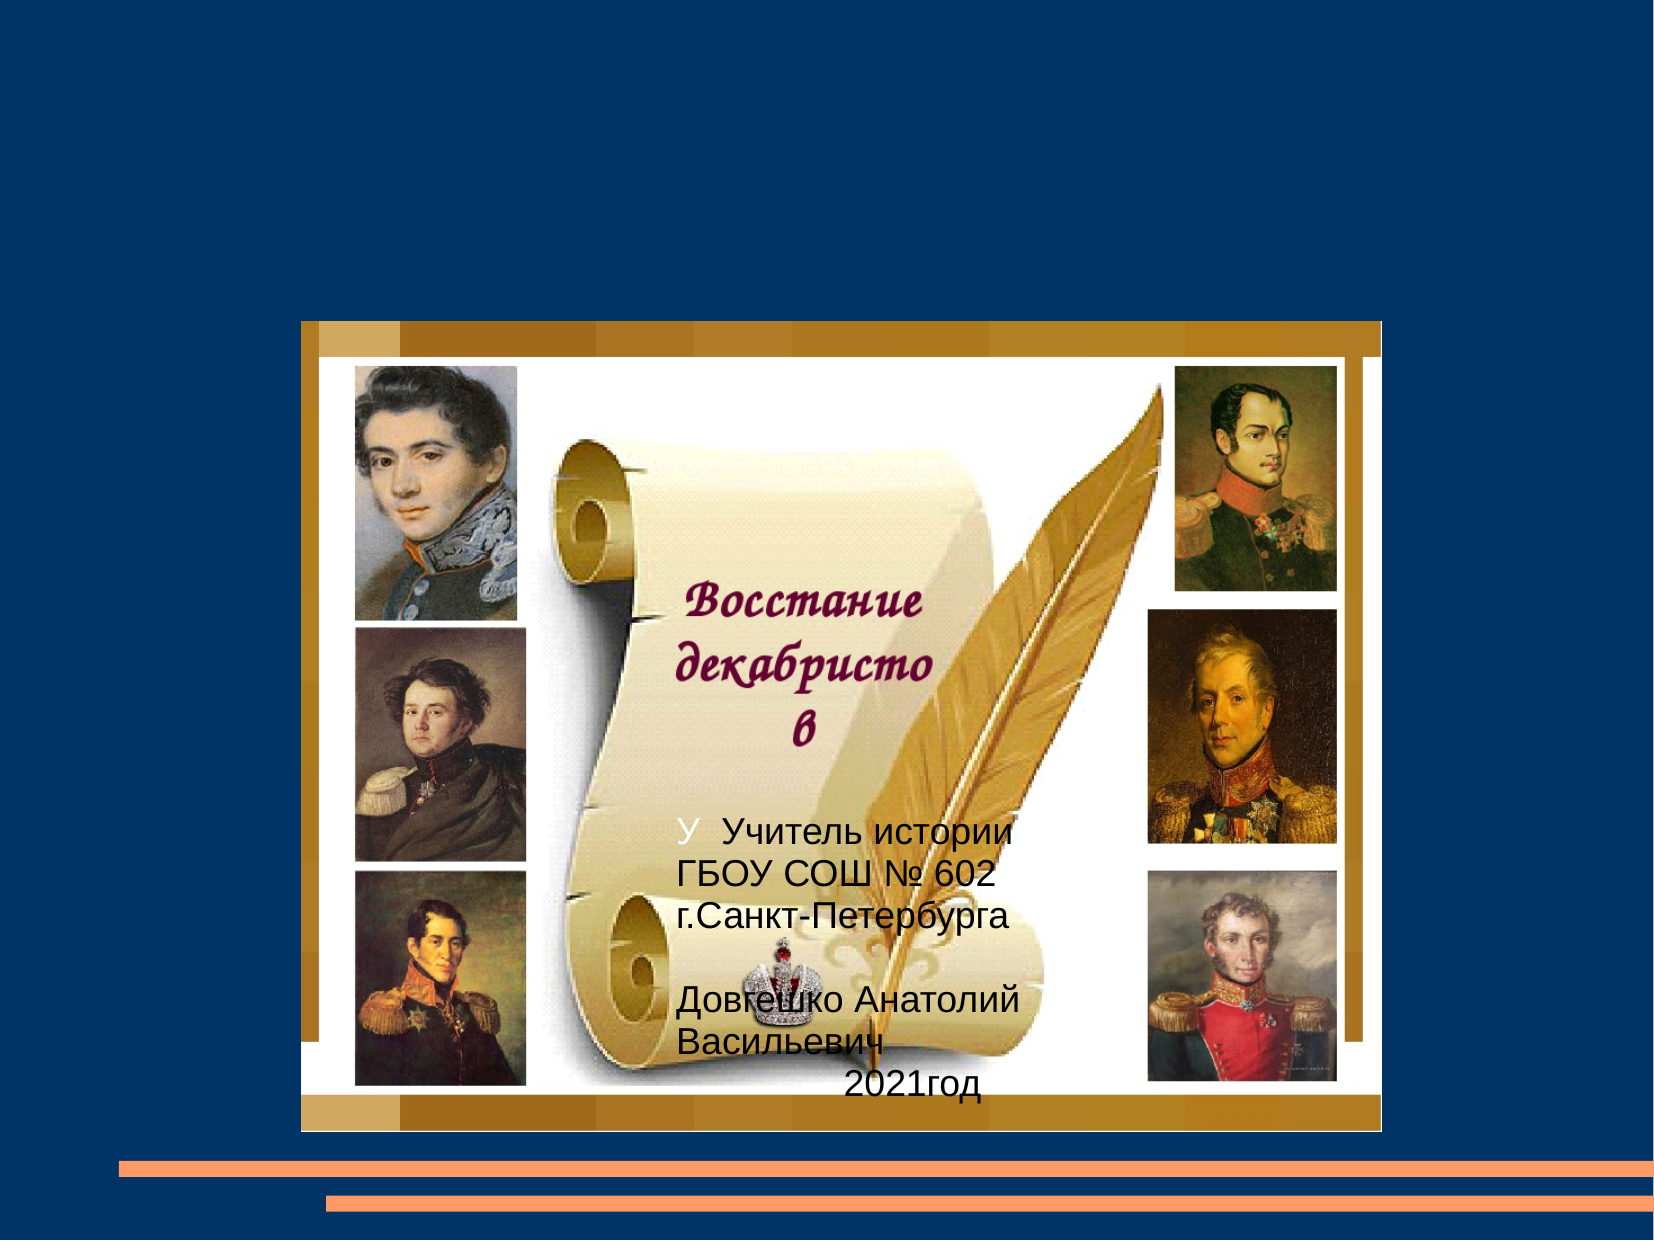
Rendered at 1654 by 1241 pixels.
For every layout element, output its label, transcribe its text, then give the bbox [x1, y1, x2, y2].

picture [301, 321, 1382, 1132]
text_box У Учитель истории ГБОУ СОШ № 602 г.Санкт-Петербурга Довгешко Анатолий Васильевич 2021год [661, 803, 1052, 1113]
